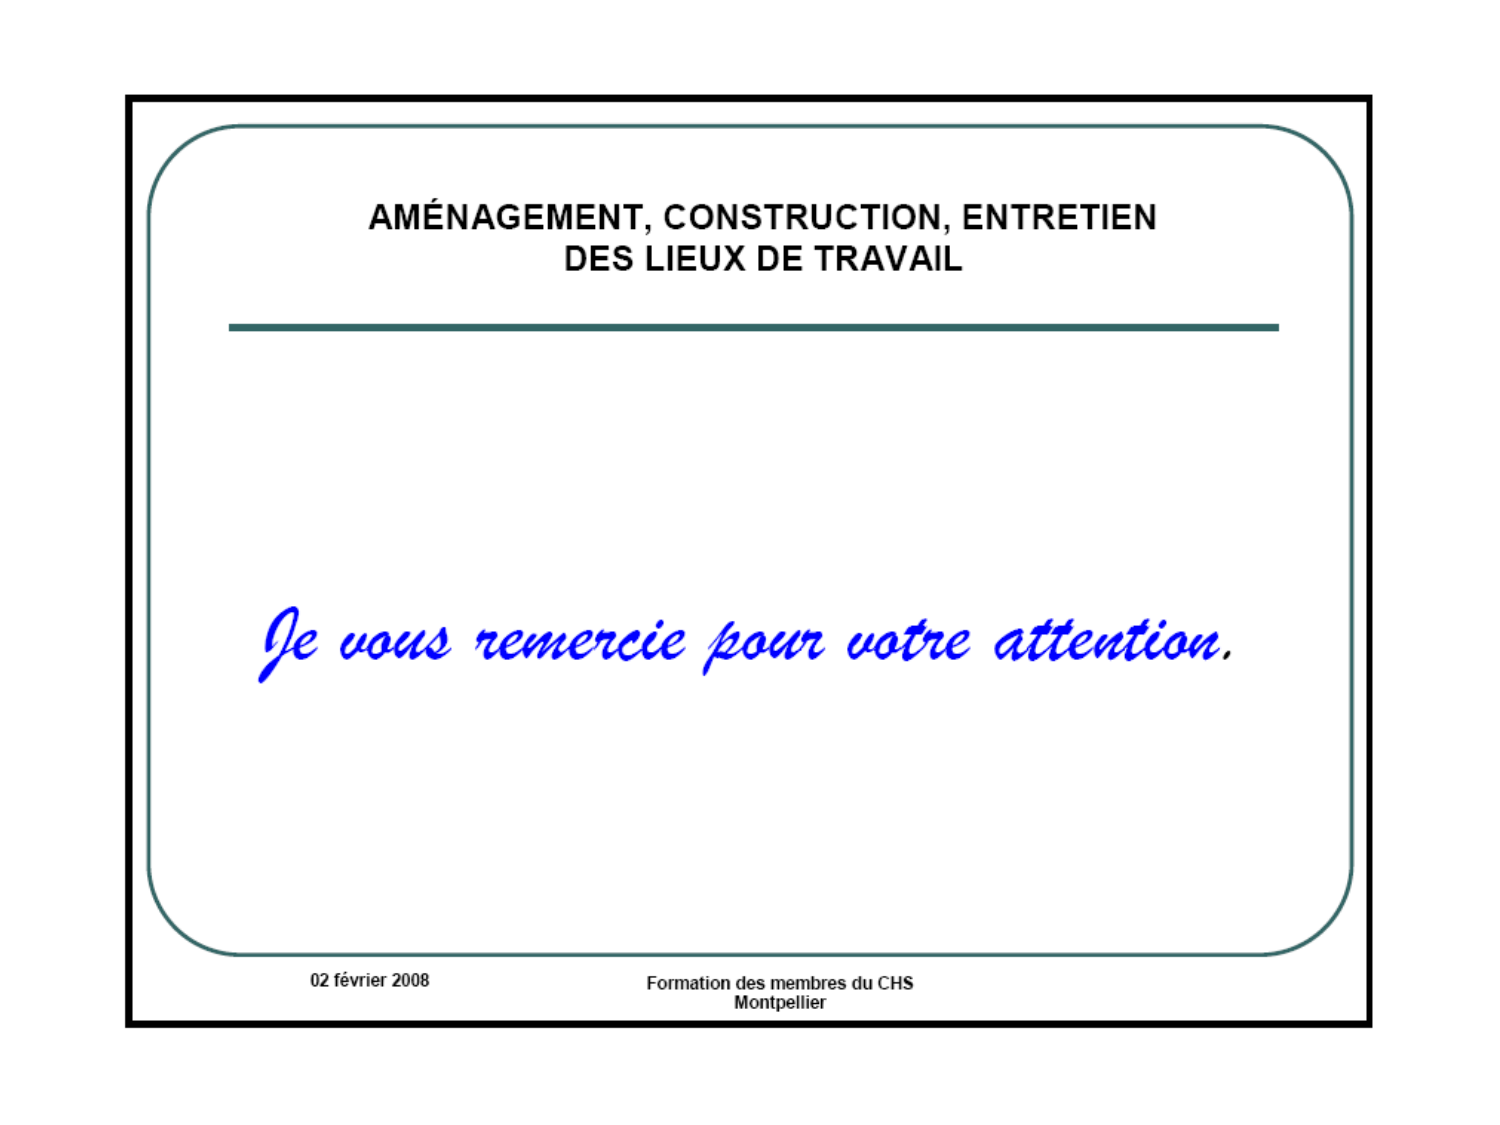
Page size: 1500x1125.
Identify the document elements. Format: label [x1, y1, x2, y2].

picture [112, 86, 1387, 1038]
